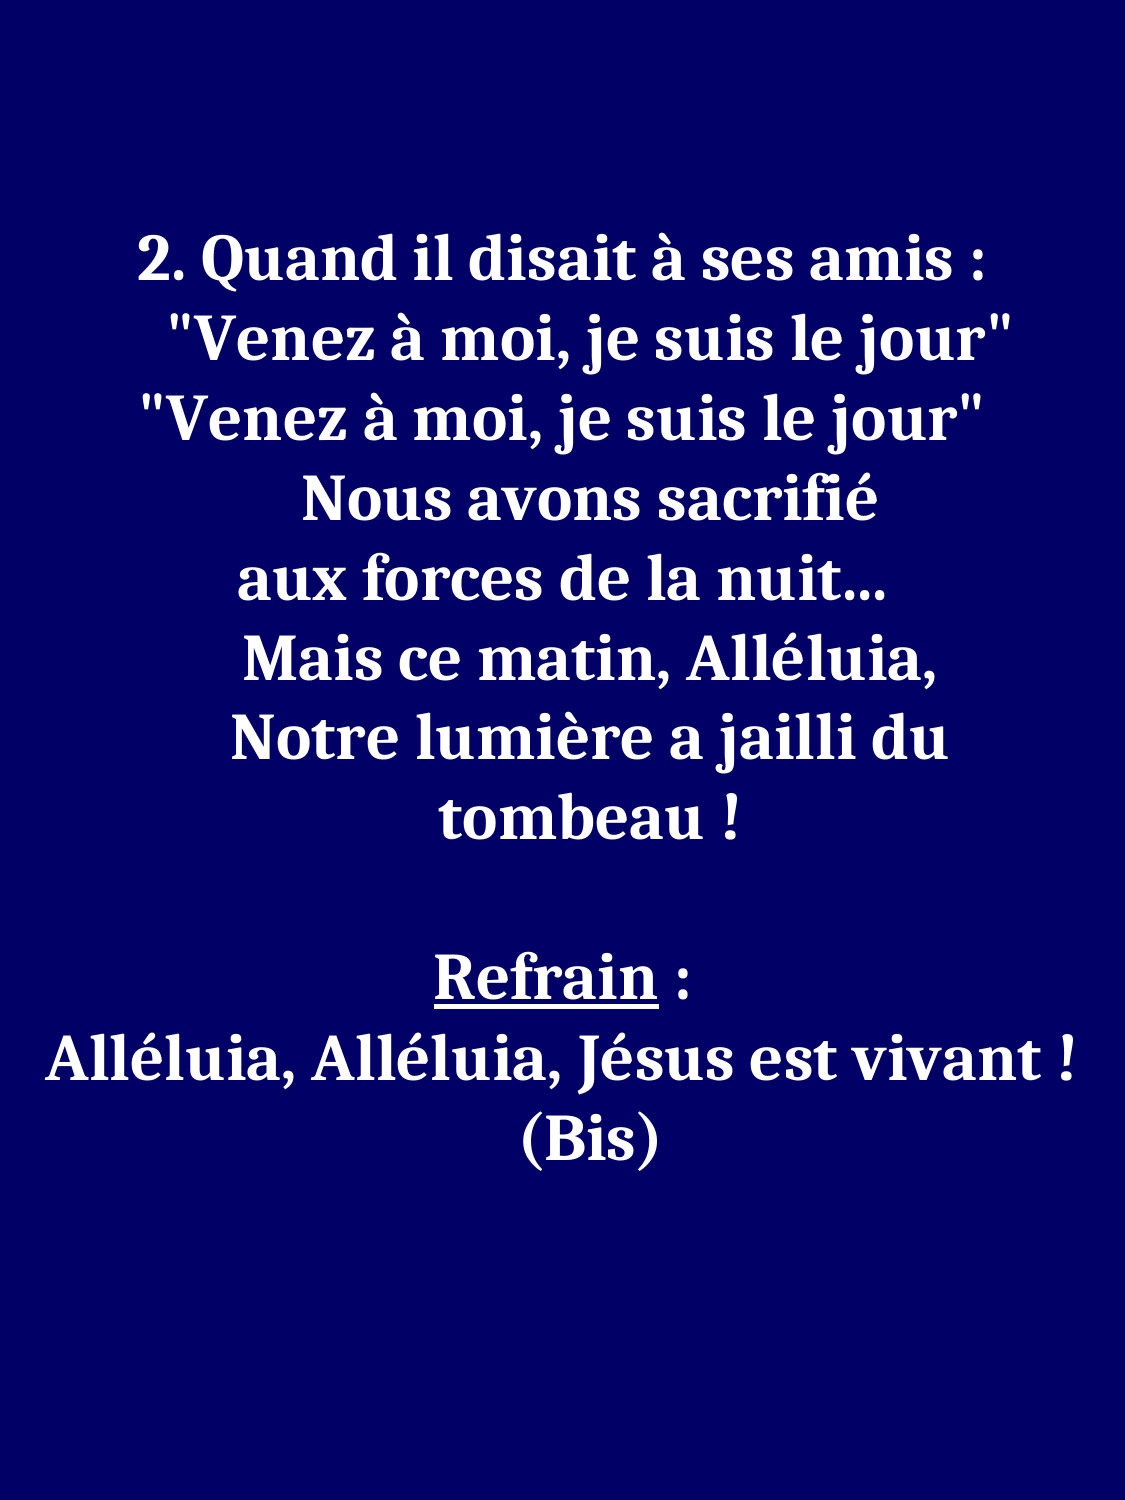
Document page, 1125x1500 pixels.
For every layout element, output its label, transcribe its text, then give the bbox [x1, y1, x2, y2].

text_box 2. Quand il disait à ses amis : "Venez à moi, je suis le jour" "Venez à moi, je suis le jour" Nous avons sacrifié aux forces de la nuit... Mais ce matin, Alléluia, Notre lumière a jailli du tombeau ! Refrain : Alléluia, Alléluia, Jésus est vivant ! (Bis) [0, 56, 1125, 1500]
